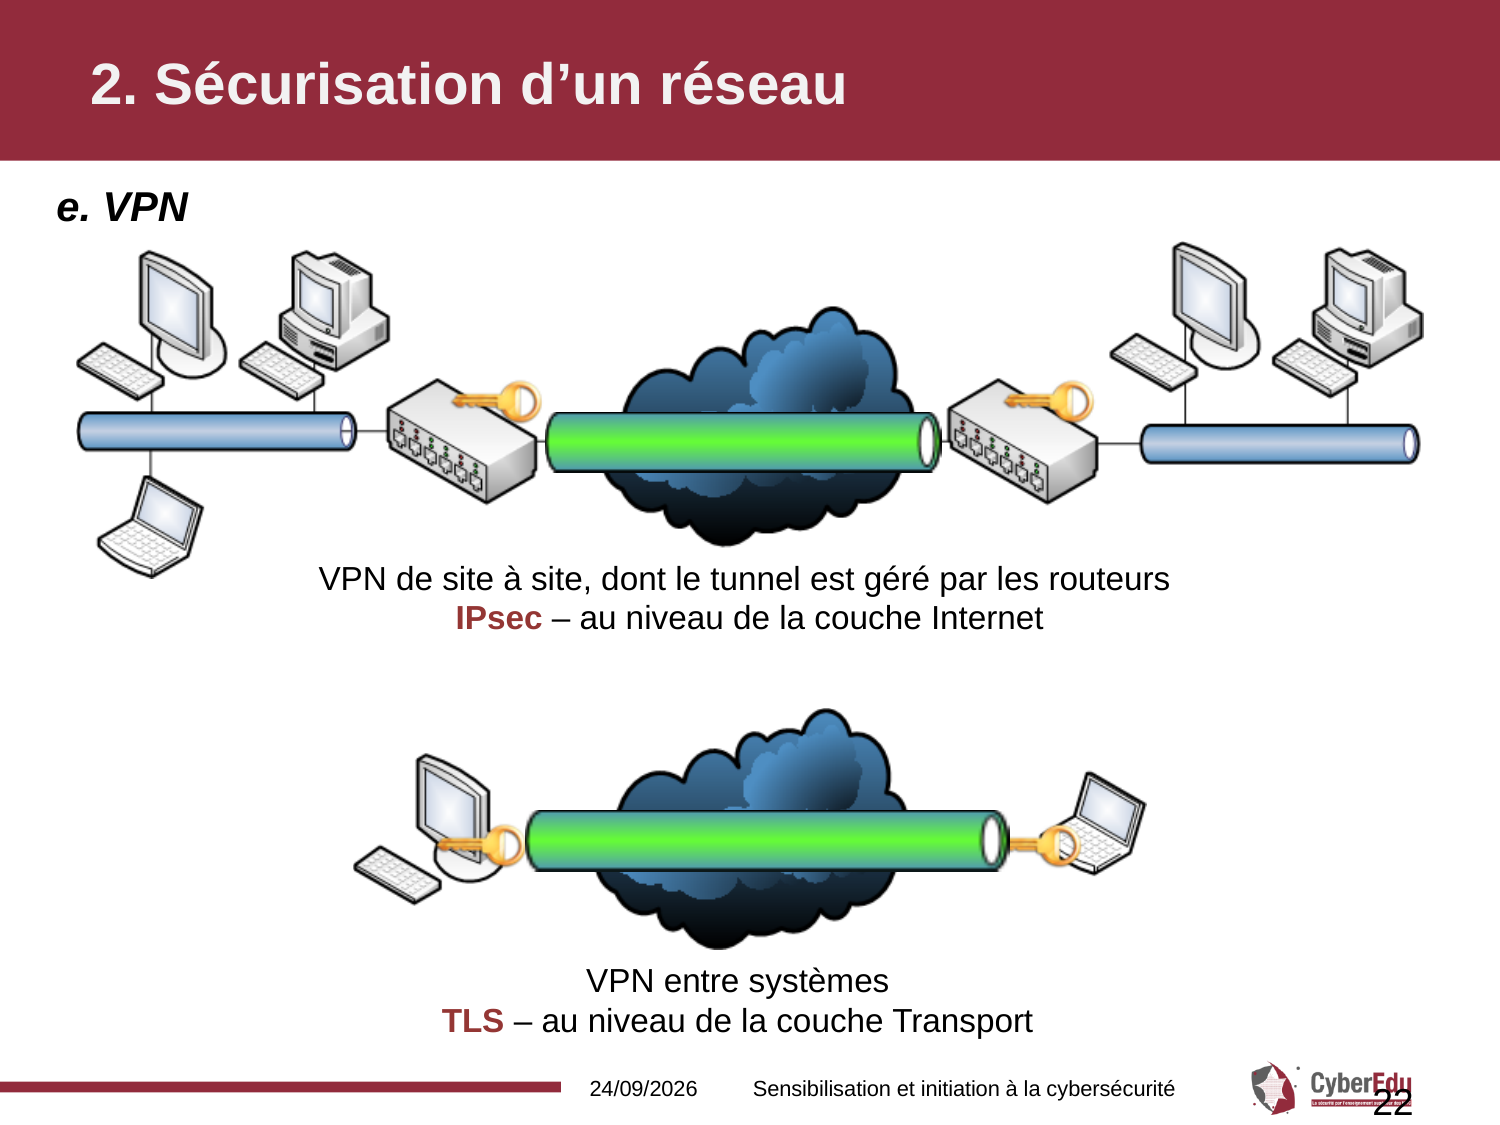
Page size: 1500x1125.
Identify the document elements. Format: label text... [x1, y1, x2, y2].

text_box VPN entre systèmes TLS – au niveau de la couche Transport [277, 952, 1199, 1047]
footer Sensibilisation et initiation à la cybersécurité [738, 1057, 1236, 1118]
text_box e. VPN [41, 172, 1471, 268]
slide_number 15/11/2020 [561, 1057, 727, 1118]
text_box VPN de site à site, dont le tunnel est géré par les routeurs IPsec – au niveau de la couche Internet [301, 549, 1199, 644]
picture [353, 708, 1147, 950]
picture [1246, 1060, 1412, 1115]
title 2. Sécurisation d’un réseau [75, 1, 1425, 161]
picture [76, 241, 1424, 579]
